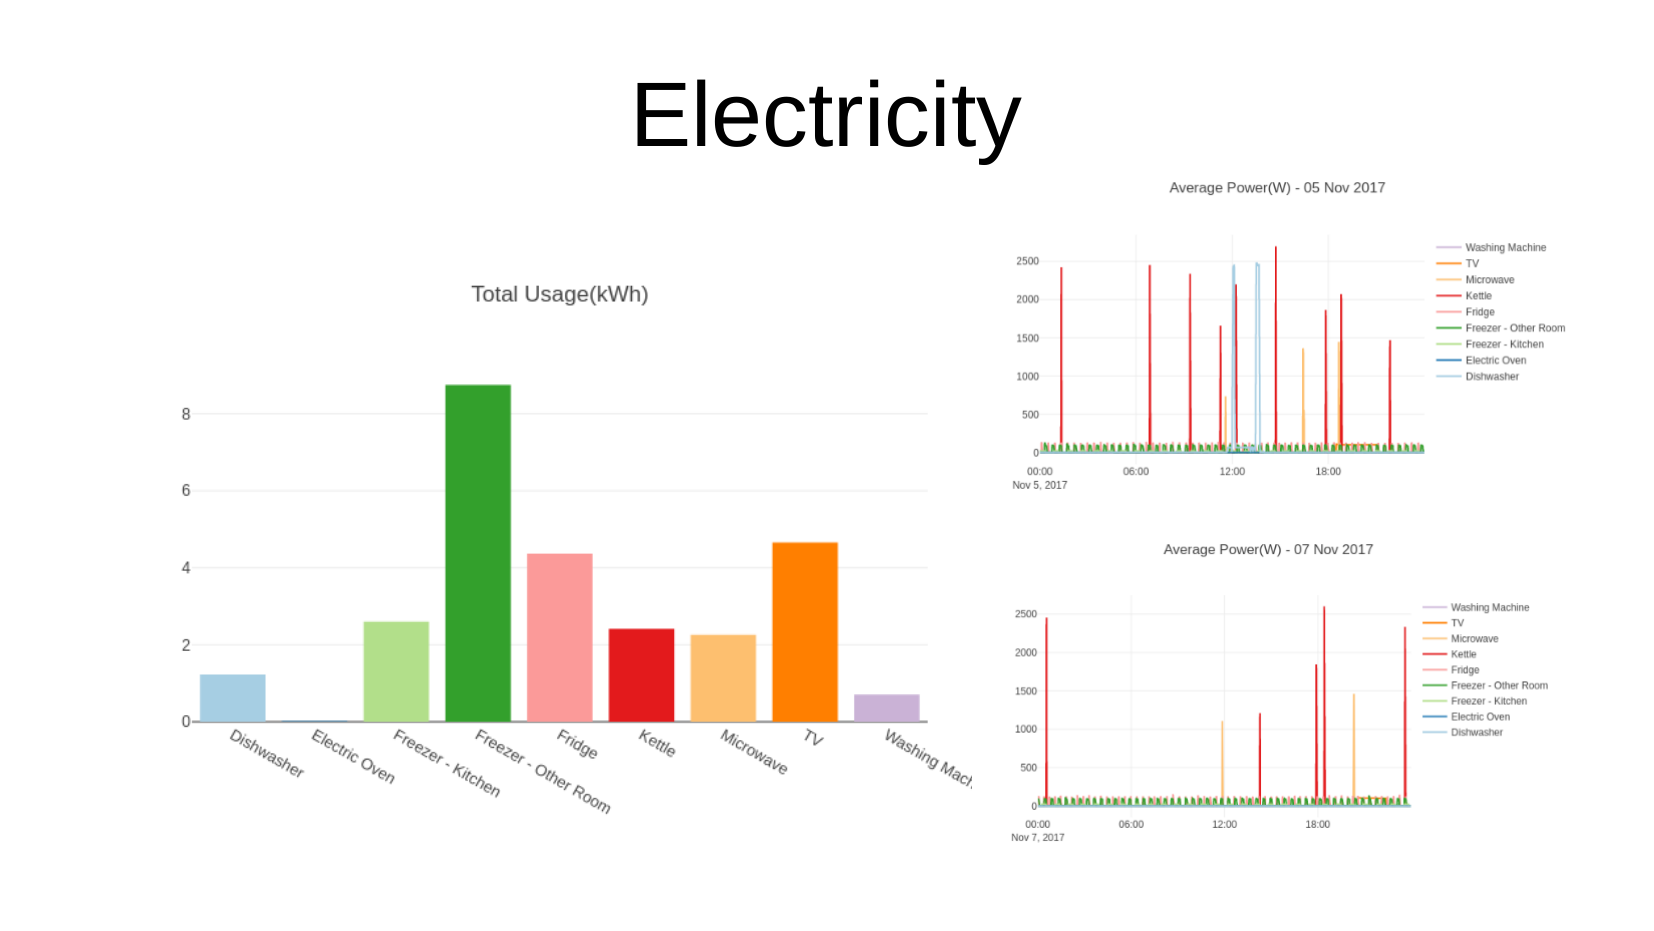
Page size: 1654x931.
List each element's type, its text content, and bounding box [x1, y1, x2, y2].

picture [87, 150, 1583, 883]
title Electricity [82, 37, 1571, 193]
